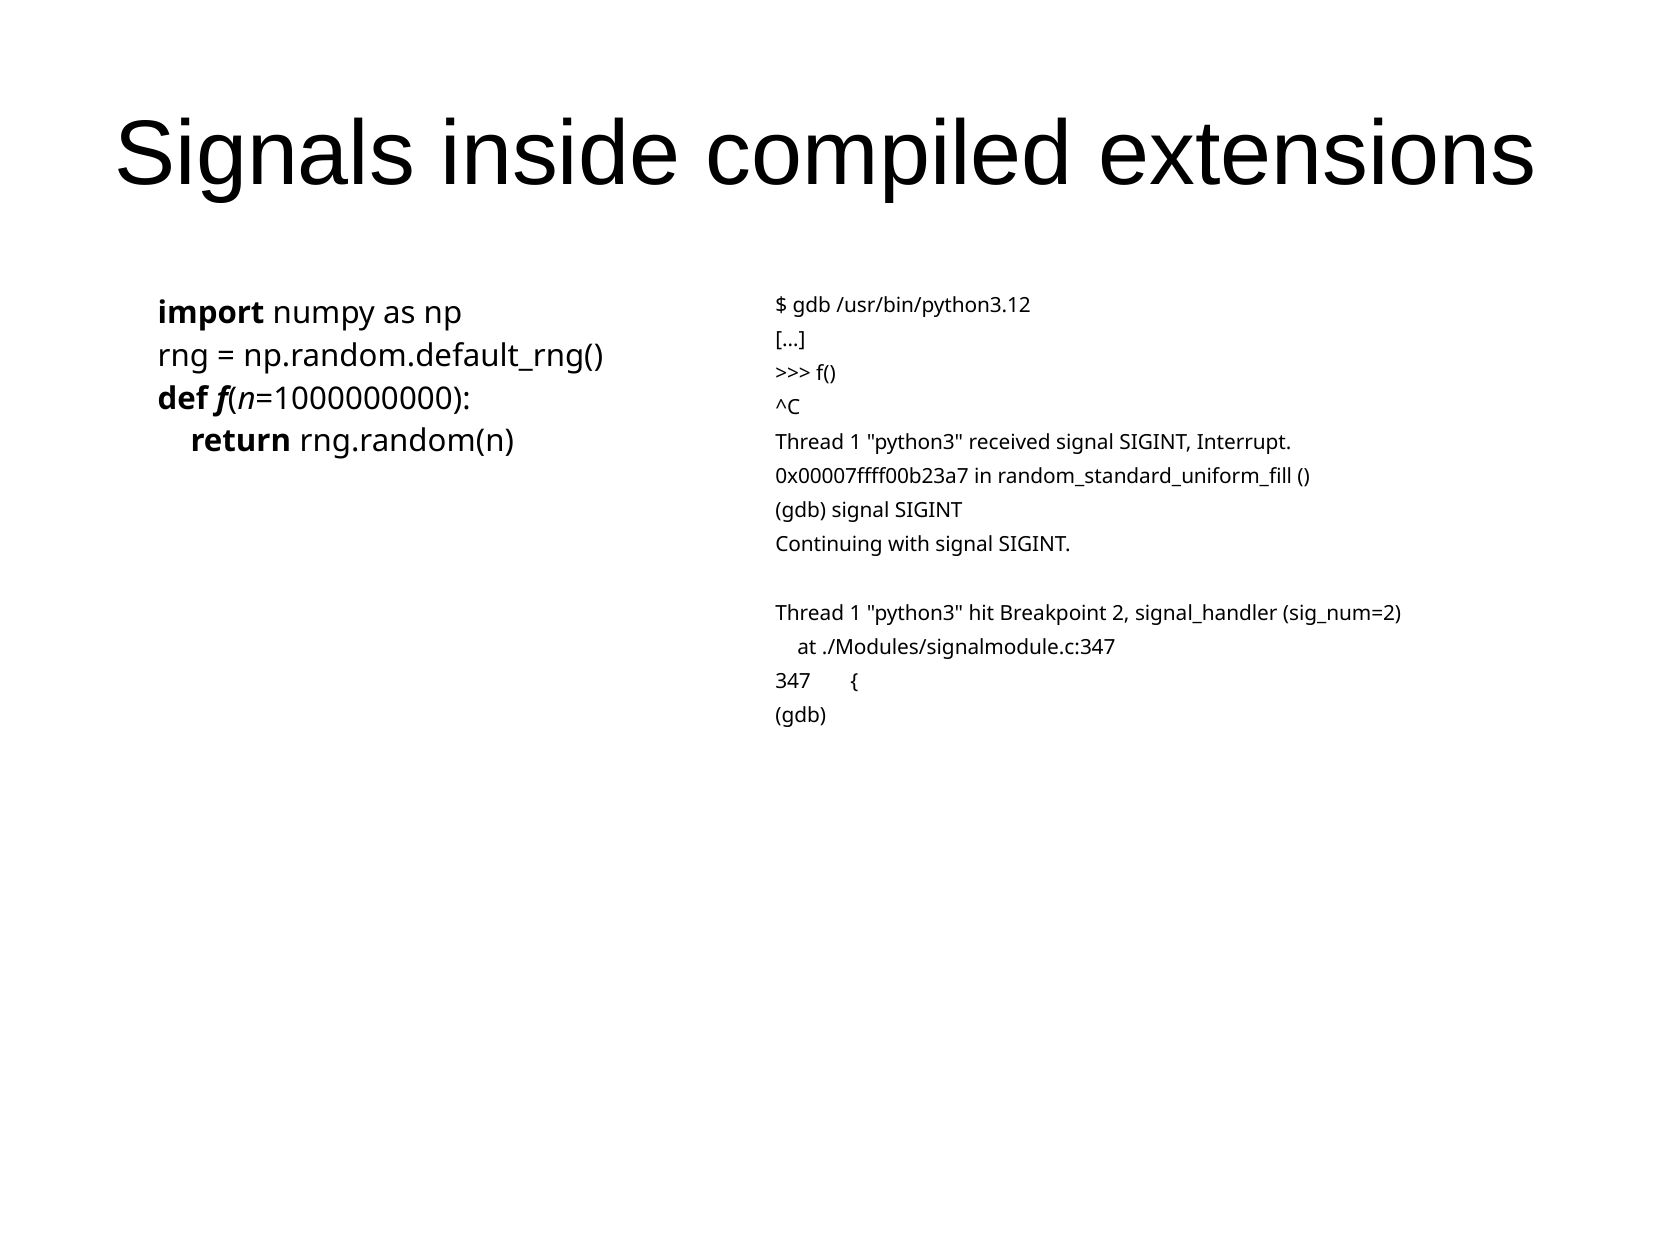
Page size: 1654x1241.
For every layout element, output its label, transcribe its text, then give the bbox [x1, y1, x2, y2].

list import numpy as np rng = np.random.default_rng() def f(n=1000000000): return rng.random(n) [82, 290, 775, 1201]
list $ gdb /usr/bin/python3.12 […] >>> f() ^C Thread 1 "python3" received signal SIGINT, Interrupt. 0x00007ffff00b23a7 in random_standard_uniform_fill () (gdb) signal SIGINT Continuing with signal SIGINT. Thread 1 "python3" hit Breakpoint 2, signal_handler (sig_num=2) at ./Modules/signalmodule.c:347 347 { (gdb) [775, 290, 1633, 1201]
title Signals inside compiled extensions [82, 49, 1571, 257]
